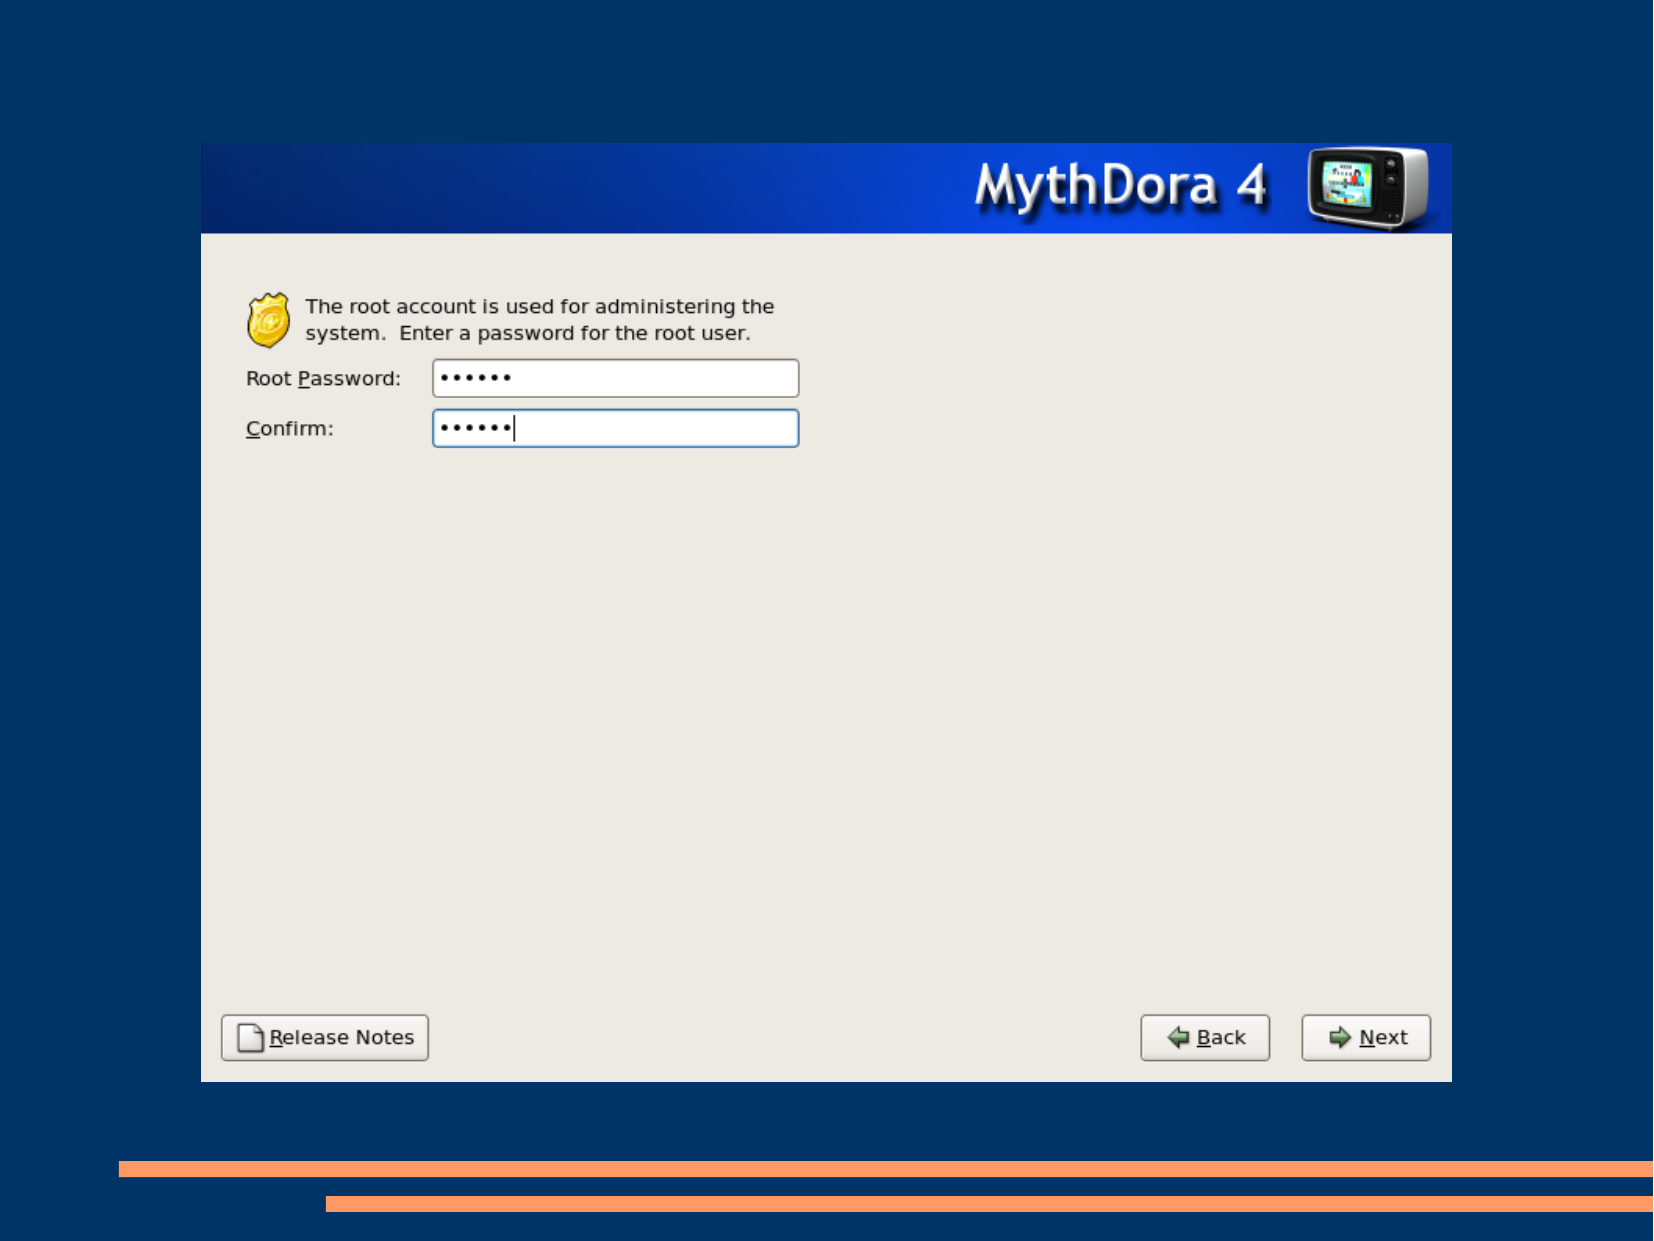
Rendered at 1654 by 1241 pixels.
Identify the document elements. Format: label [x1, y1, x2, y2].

picture [201, 143, 1452, 1082]
